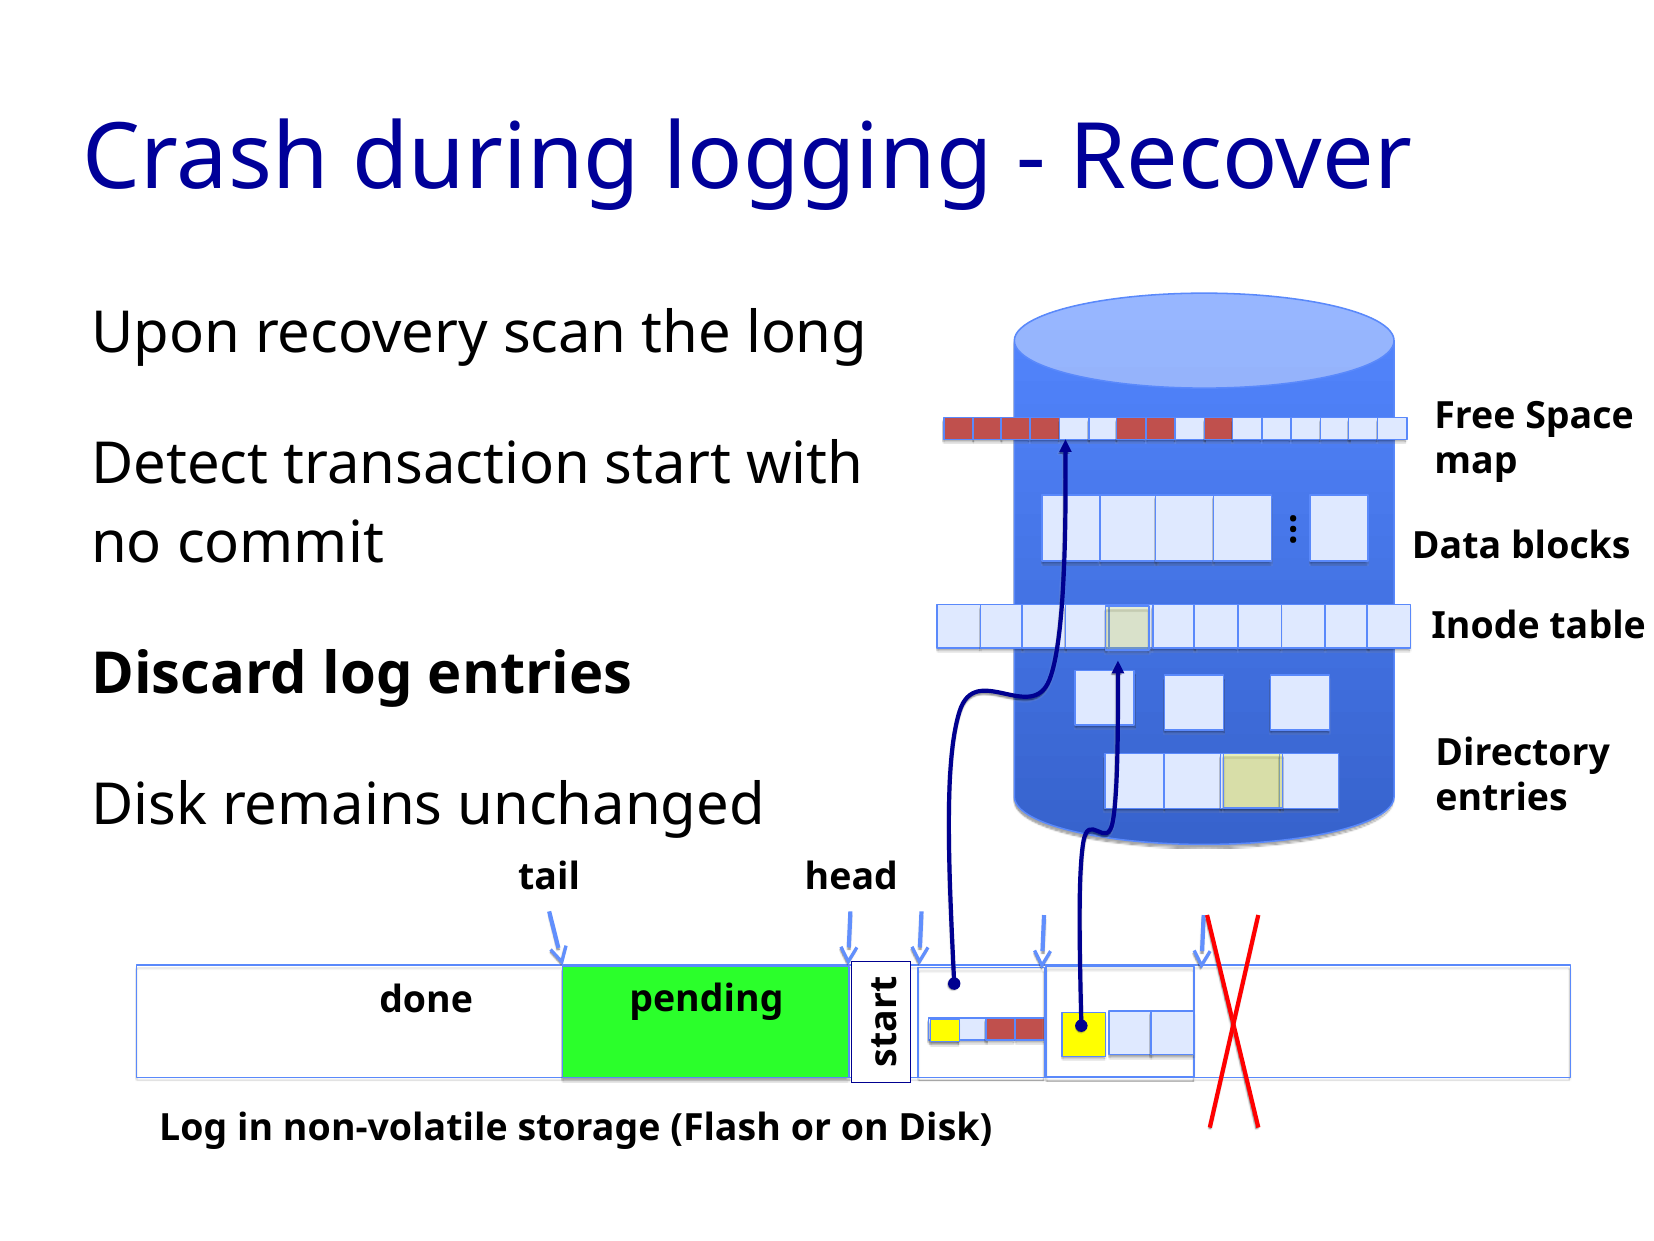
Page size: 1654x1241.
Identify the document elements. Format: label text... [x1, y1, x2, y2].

text_box [936, 342, 1411, 845]
text_box [562, 966, 849, 1078]
text_box [1062, 1012, 1106, 1057]
text_box [1109, 1010, 1195, 1055]
text_box Free Space map [1419, 383, 1654, 489]
text_box Directory entries [1420, 720, 1625, 825]
text_box done [364, 967, 489, 1028]
text_box start [851, 961, 911, 1083]
text_box Server [1014, 293, 1395, 389]
text_box Inode table [1416, 593, 1654, 654]
text_box head [789, 844, 913, 905]
text_box Log in non-volatile storage (Flash or on Disk) [144, 1095, 1009, 1156]
text_box Data blocks [1397, 514, 1646, 574]
list Upon recovery scan the long Detect transaction start with no commit Discard log entries Disk remains unchanged [60, 290, 871, 856]
text_box [928, 1017, 1043, 1042]
text_box tail [503, 844, 595, 905]
title Crash during logging - Recover [82, 49, 1571, 257]
text_box pending [614, 966, 799, 1027]
text_box … [1250, 498, 1311, 561]
